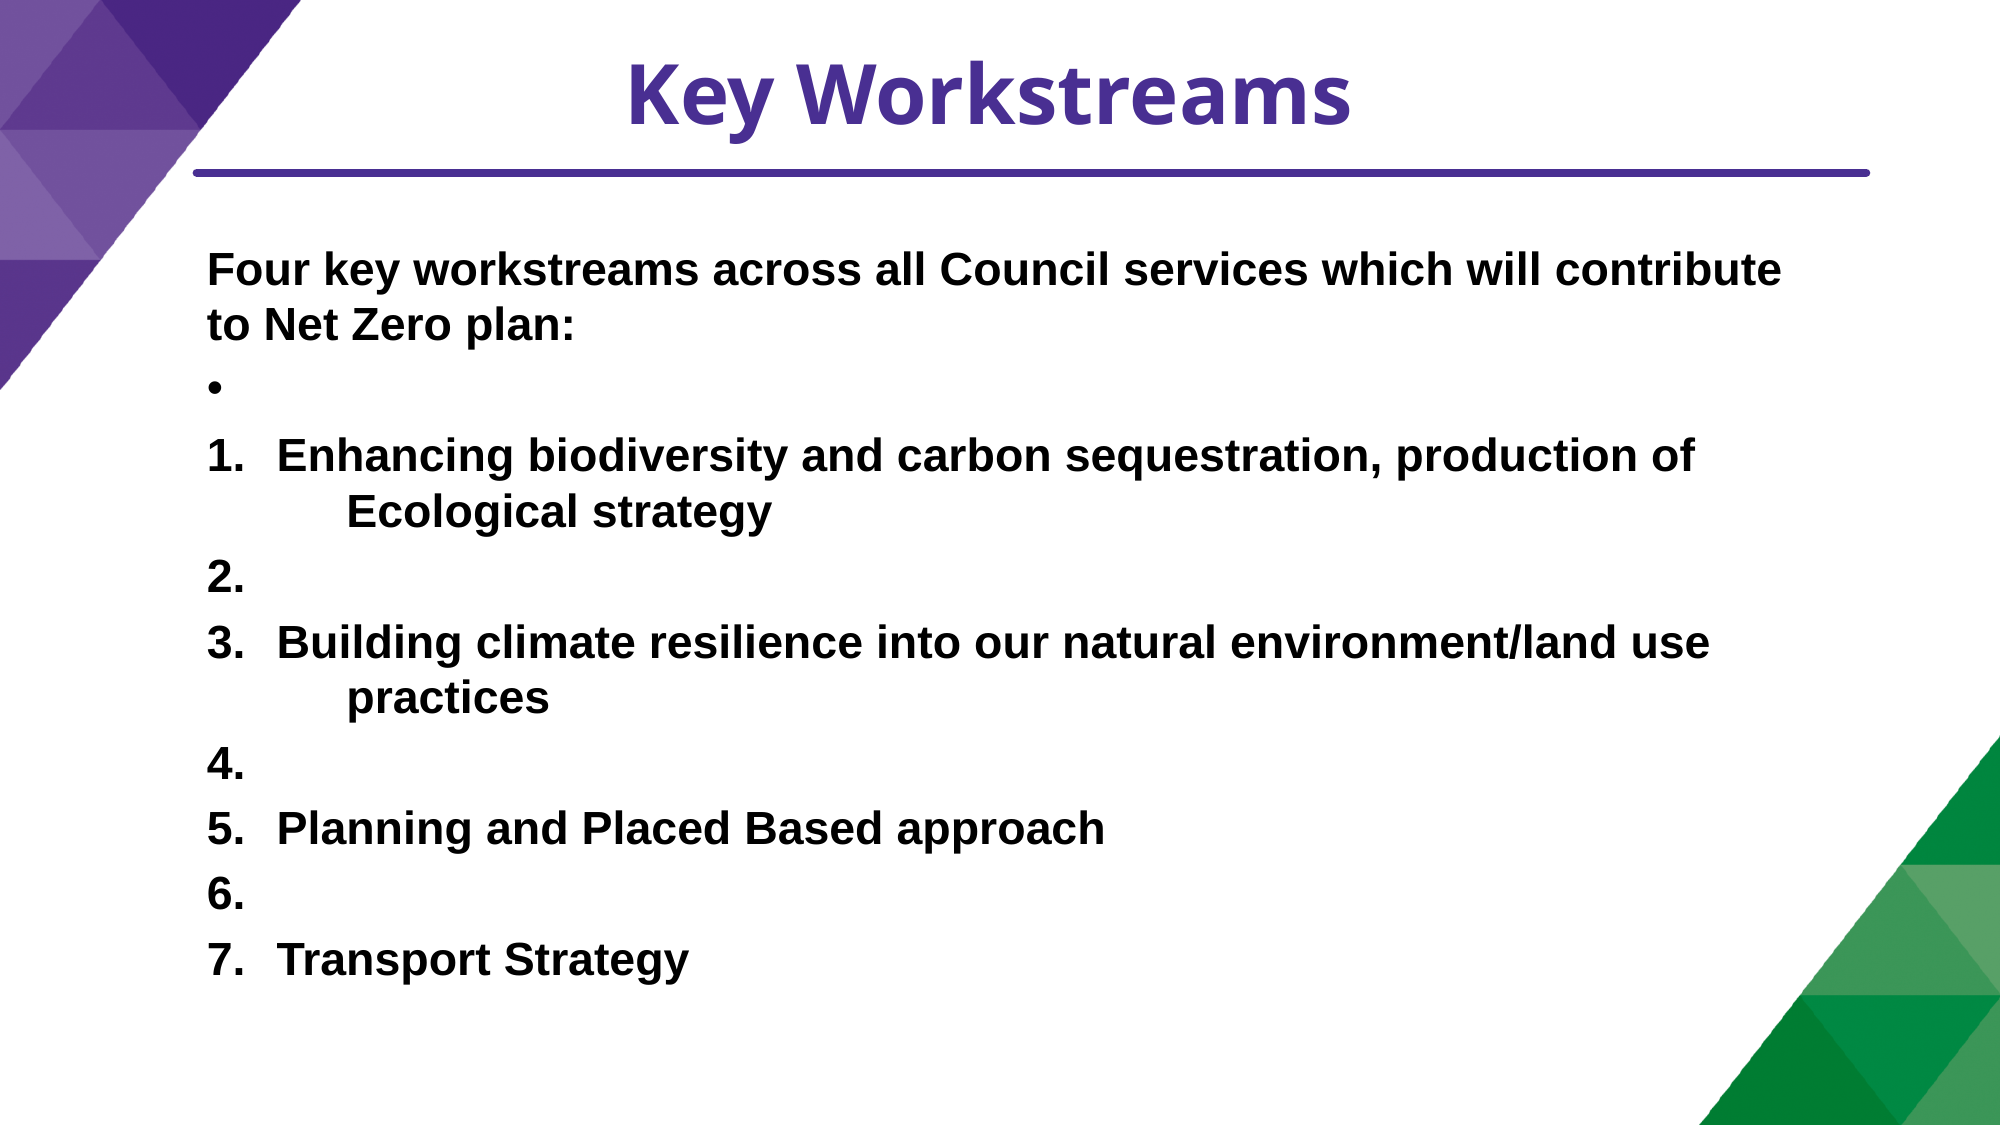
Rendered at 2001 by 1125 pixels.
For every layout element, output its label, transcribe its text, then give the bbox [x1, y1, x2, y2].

title Key Workstreams [99, 45, 1900, 161]
list Four key workstreams across all Council services which will contribute to Net Zero plan: Enhancing biodiversity and carbon sequestration, production of Ecological strategy Building climate resilience into our natural environment/land use practices Planning and Placed Based approach Transport Strategy [191, 231, 1842, 999]
